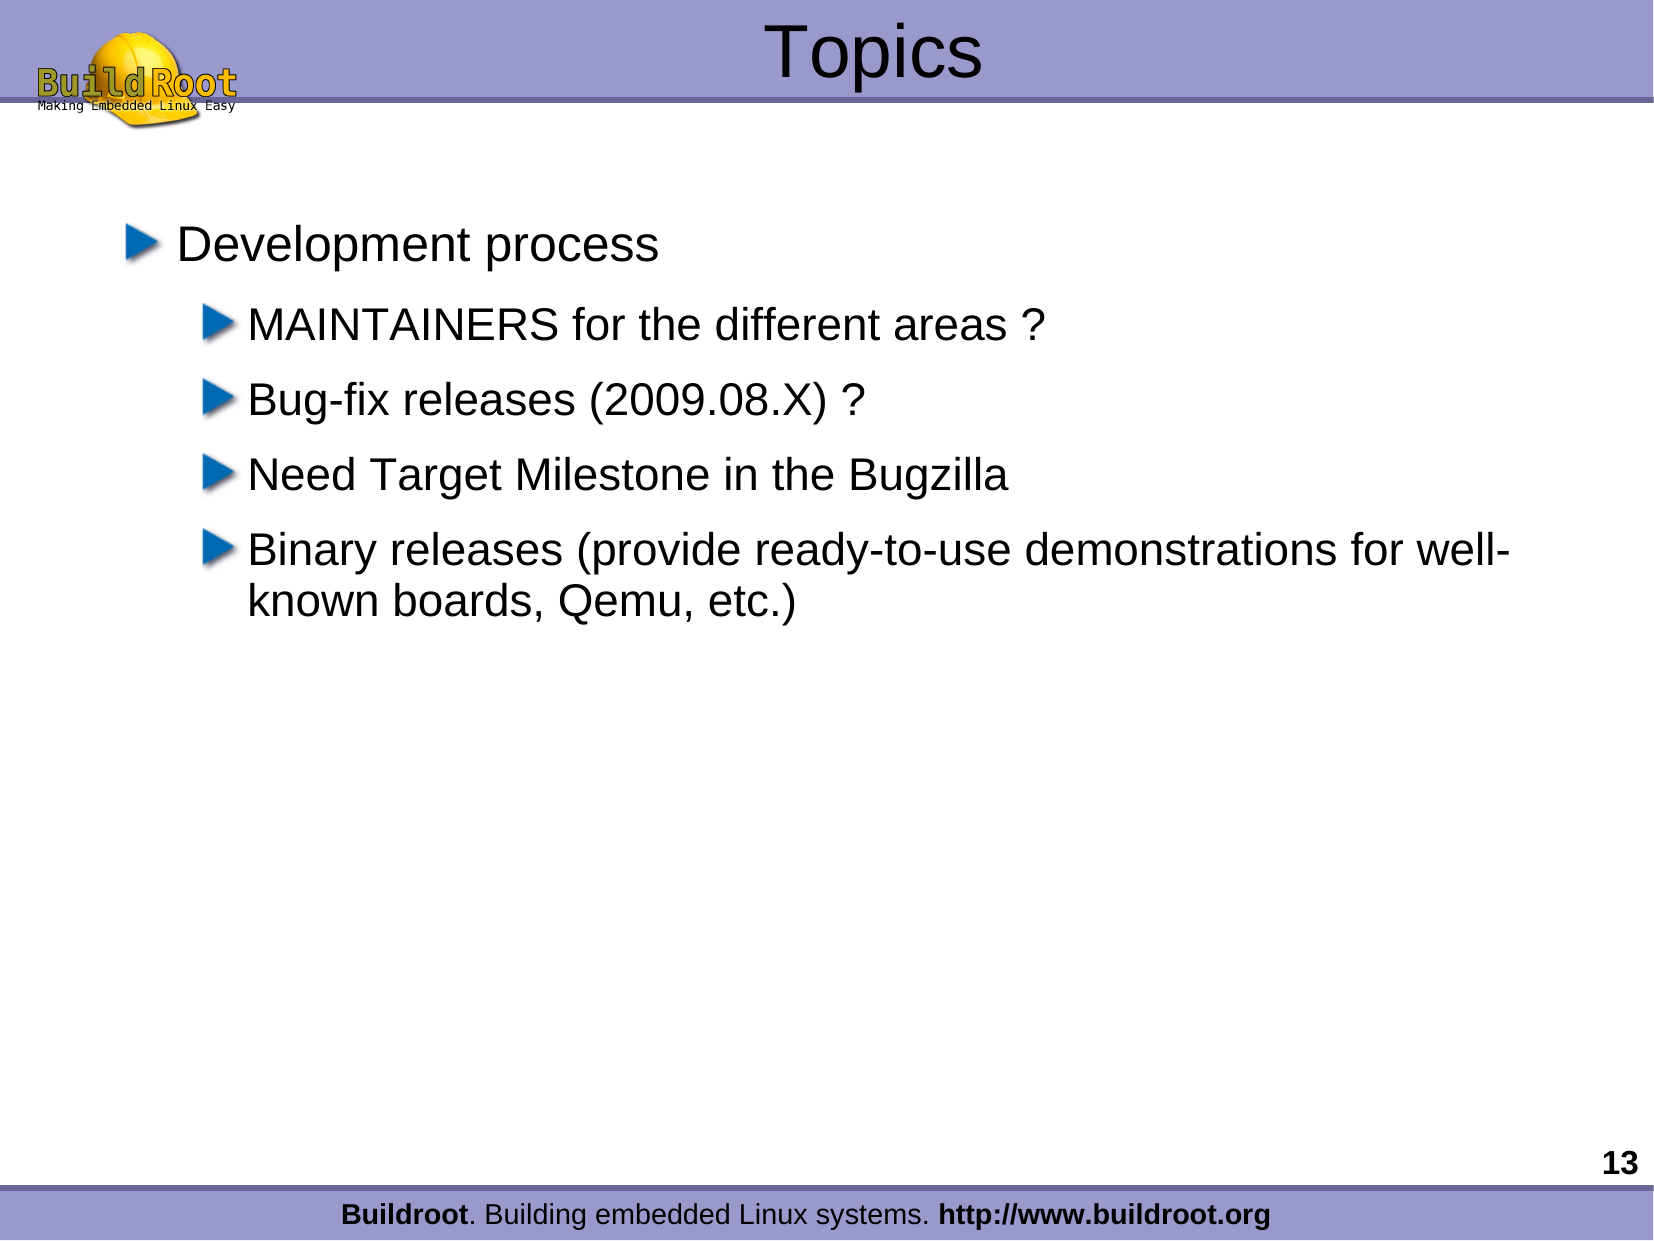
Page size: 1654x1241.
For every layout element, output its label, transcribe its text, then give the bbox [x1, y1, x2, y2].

title Topics [197, 4, 1551, 98]
list Development process MAINTAINERS for the different areas ? Bug-fix releases (2009.08.X) ? Need Target Milestone in the Bugzilla Binary releases (provide ready-to-use demonstrations for well-known boards, Qemu, etc.) [105, 216, 1518, 1066]
picture [18, 17, 261, 140]
